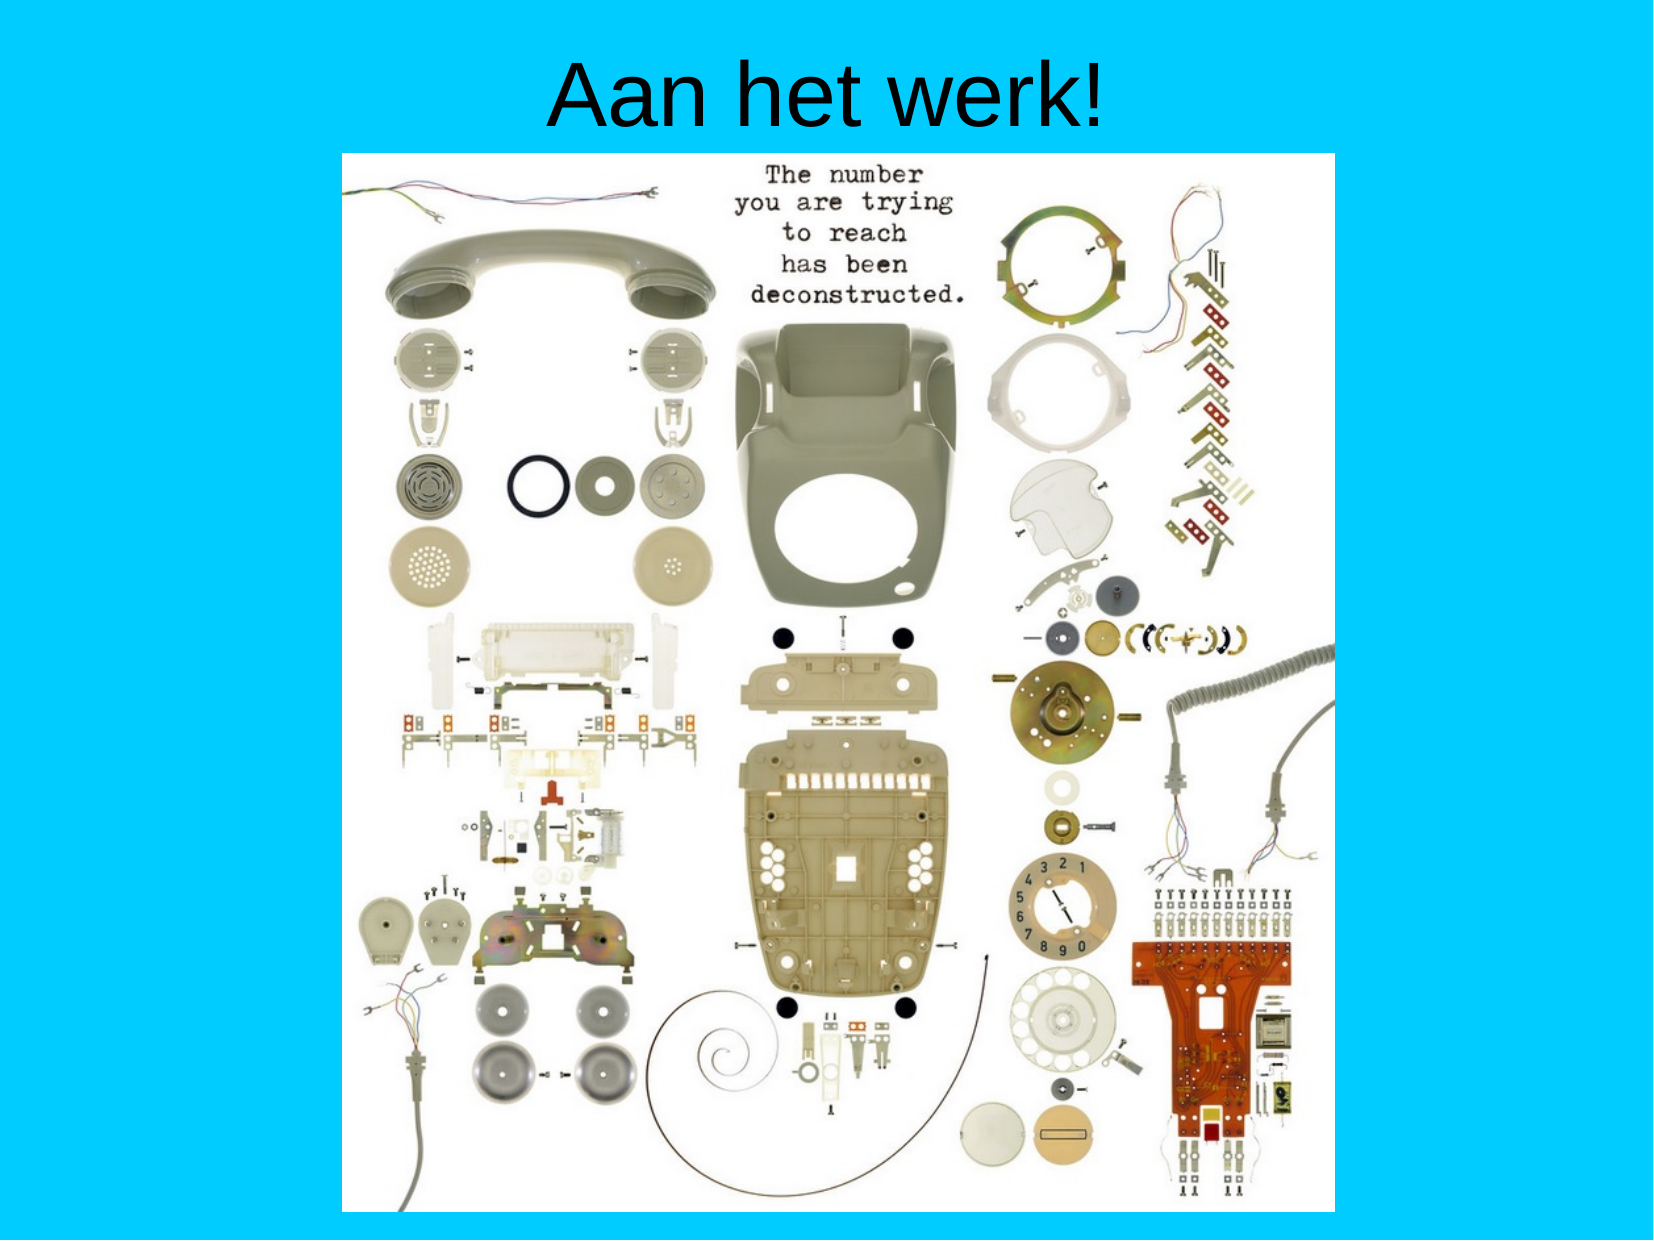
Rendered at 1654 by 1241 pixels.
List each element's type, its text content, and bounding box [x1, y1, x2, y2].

picture [343, 154, 1334, 1211]
title Aan het werk! [82, 0, 1571, 189]
